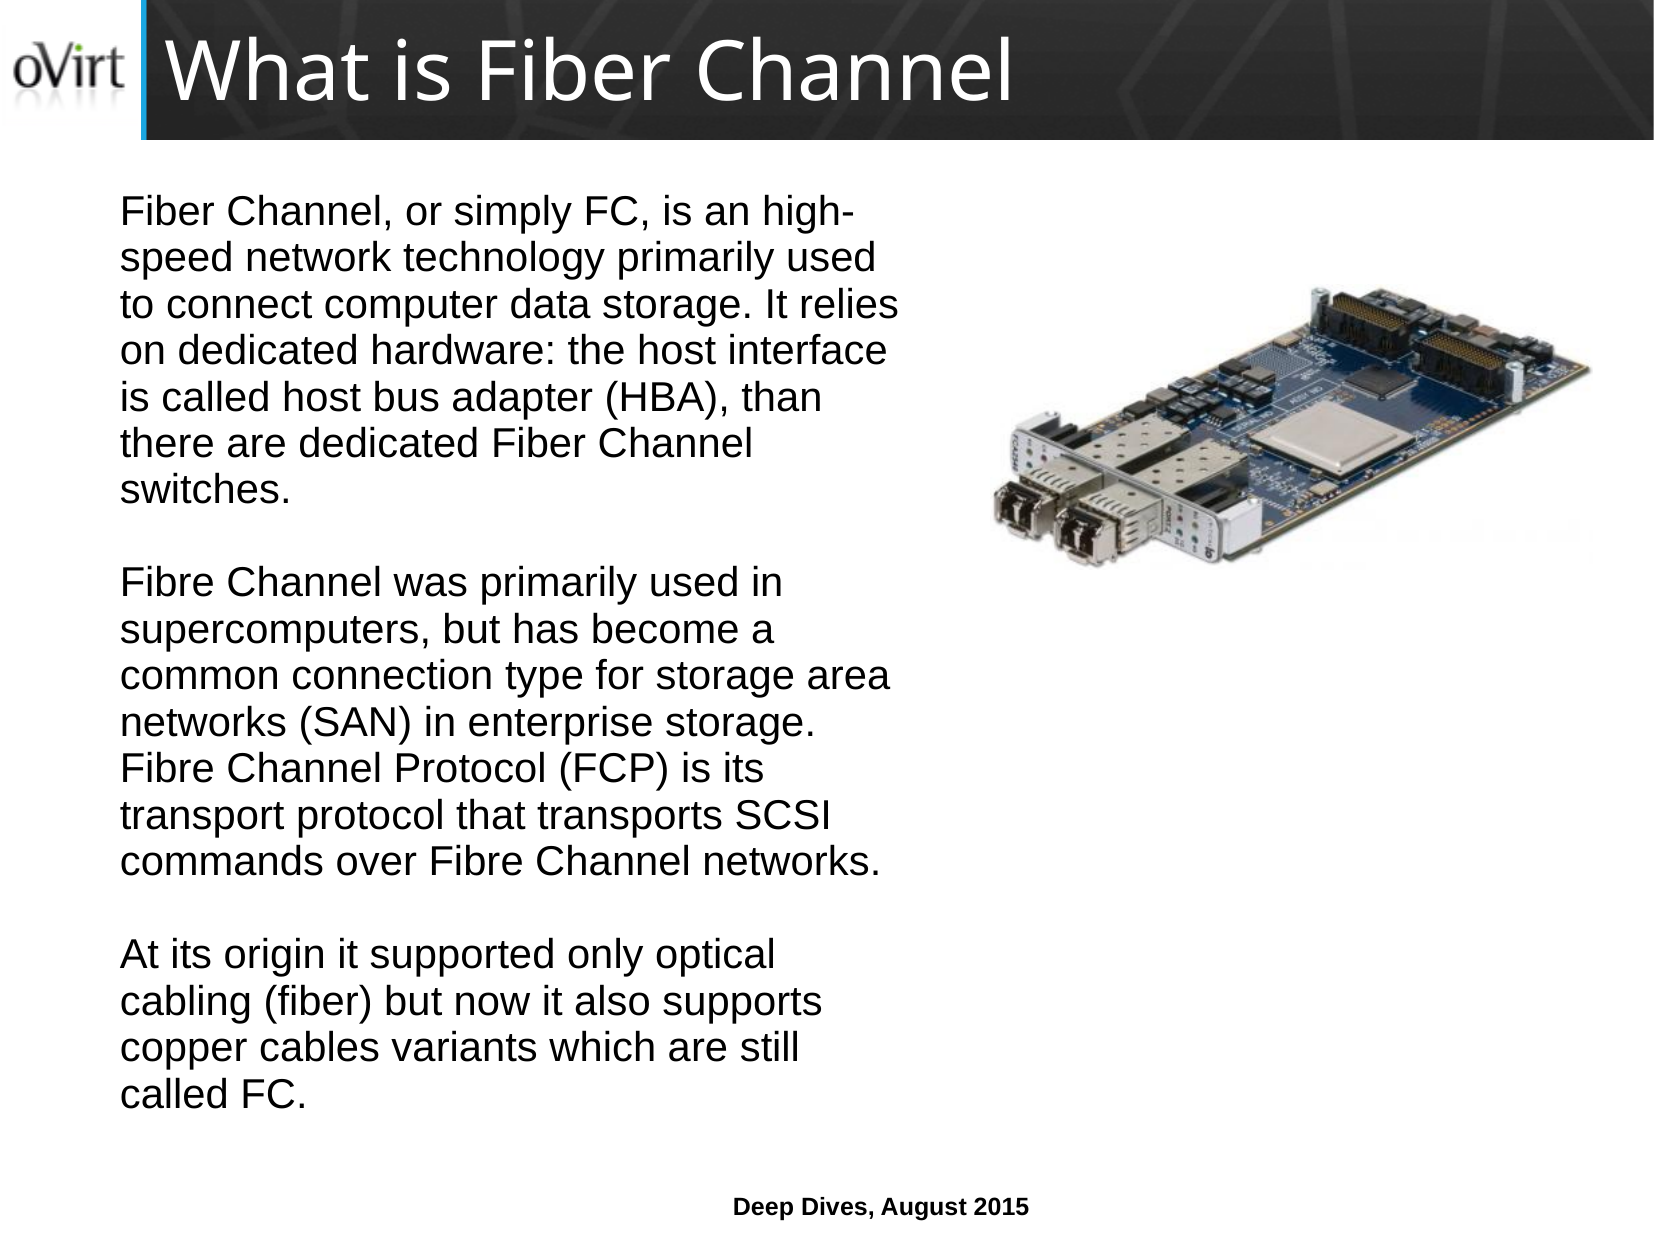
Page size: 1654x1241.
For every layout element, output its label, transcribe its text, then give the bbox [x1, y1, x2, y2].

title What is Fiber Channel [164, 18, 1653, 119]
text_box Fiber Channel, or simply FC, is an high-speed network technology primarily used to connect computer data storage. It relies on dedicated hardware: the host interface is called host bus adapter (HBA), than there are dedicated Fiber Channel switches. Fibre Channel was primarily used in supercomputers, but has become a common connection type for storage area networks (SAN) in enterprise storage. Fibre Channel Protocol (FCP) is its transport protocol that transports SCSI commands over Fibre Channel networks. At its origin it supported only optical cabling (fiber) but now it also supports copper cables variants which are still called FC. [105, 180, 916, 1125]
picture [0, 0, 1654, 140]
picture [990, 284, 1593, 571]
